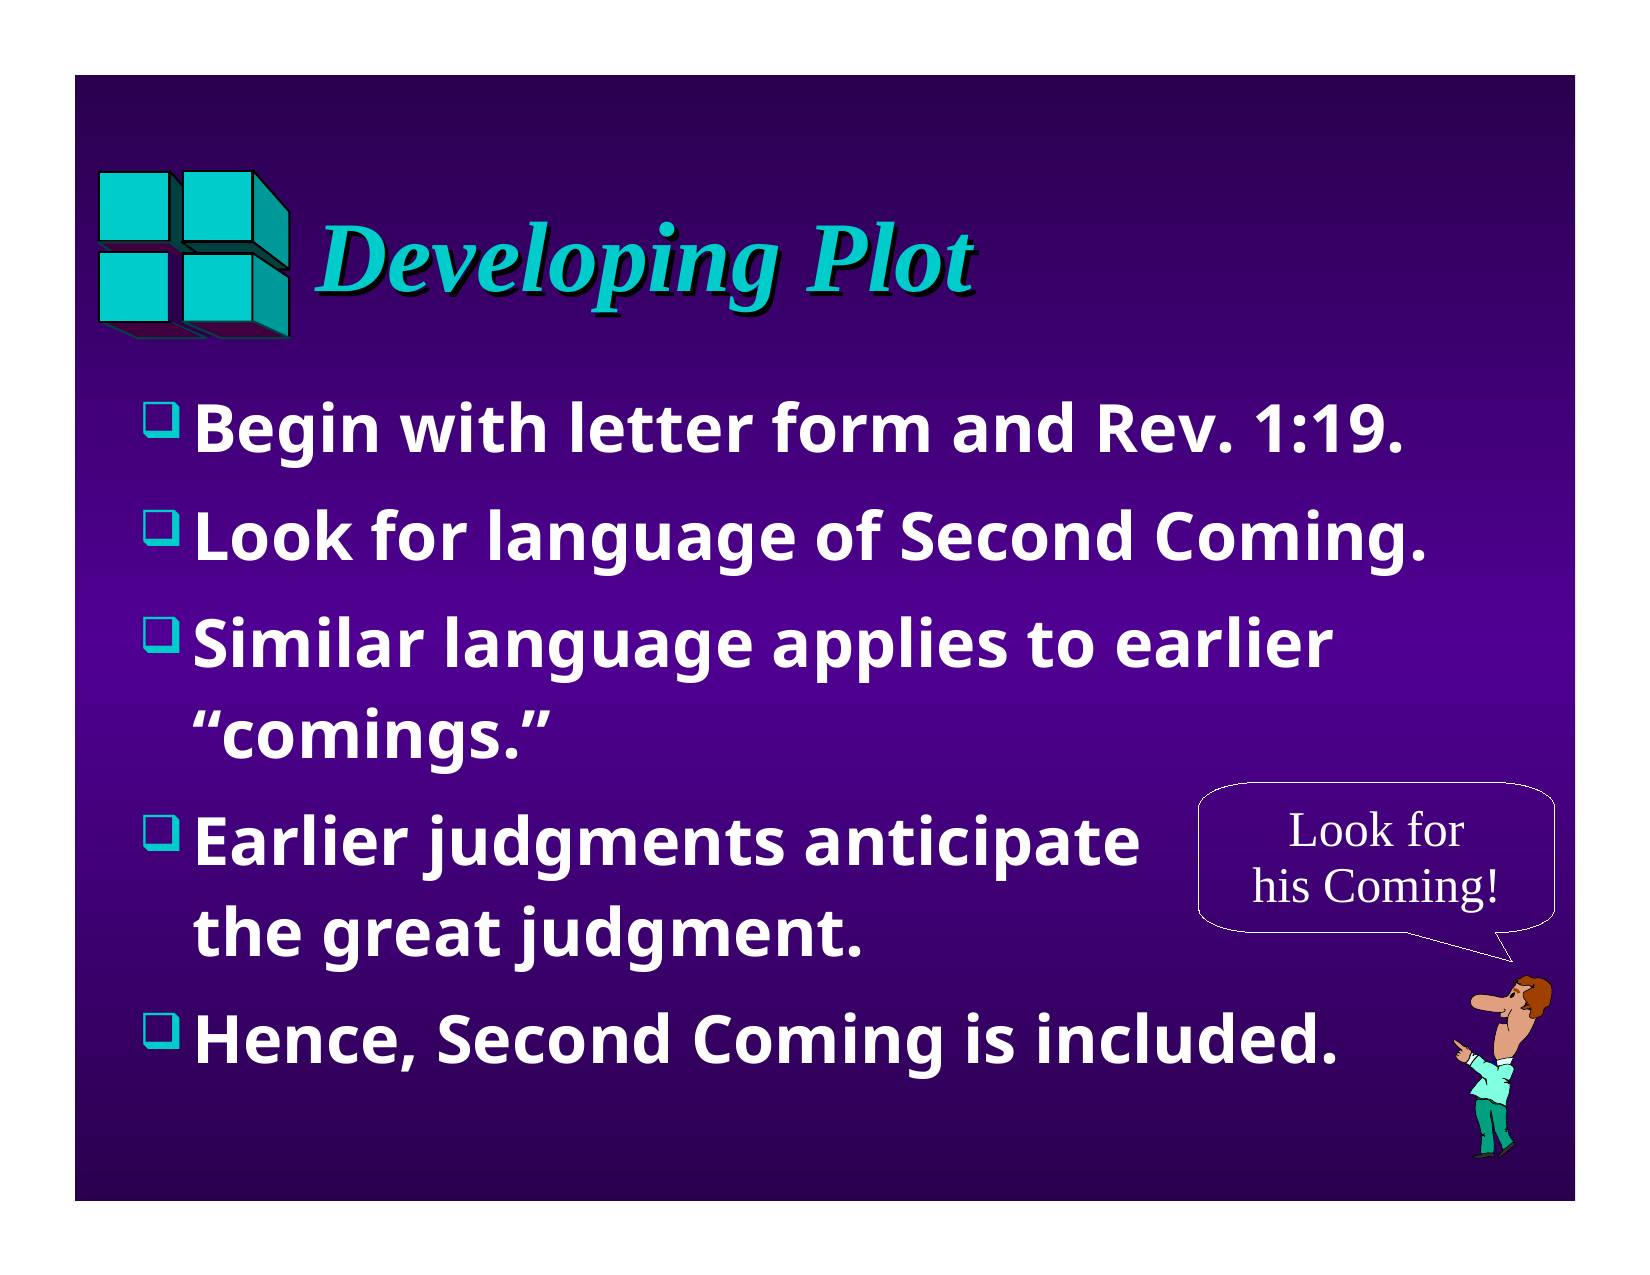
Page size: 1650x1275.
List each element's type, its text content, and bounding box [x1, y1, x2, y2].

text_box Look for his Coming! [1198, 782, 1555, 962]
picture [1449, 972, 1556, 1163]
list Begin with letter form and Rev. 1:19. Look for language of Second Coming. Similar language applies to earlier “comings.” Earlier judgments anticipate the great judgment. Hence, Second Coming is included. [124, 374, 1512, 1233]
title Developing Plot [299, 153, 1463, 363]
